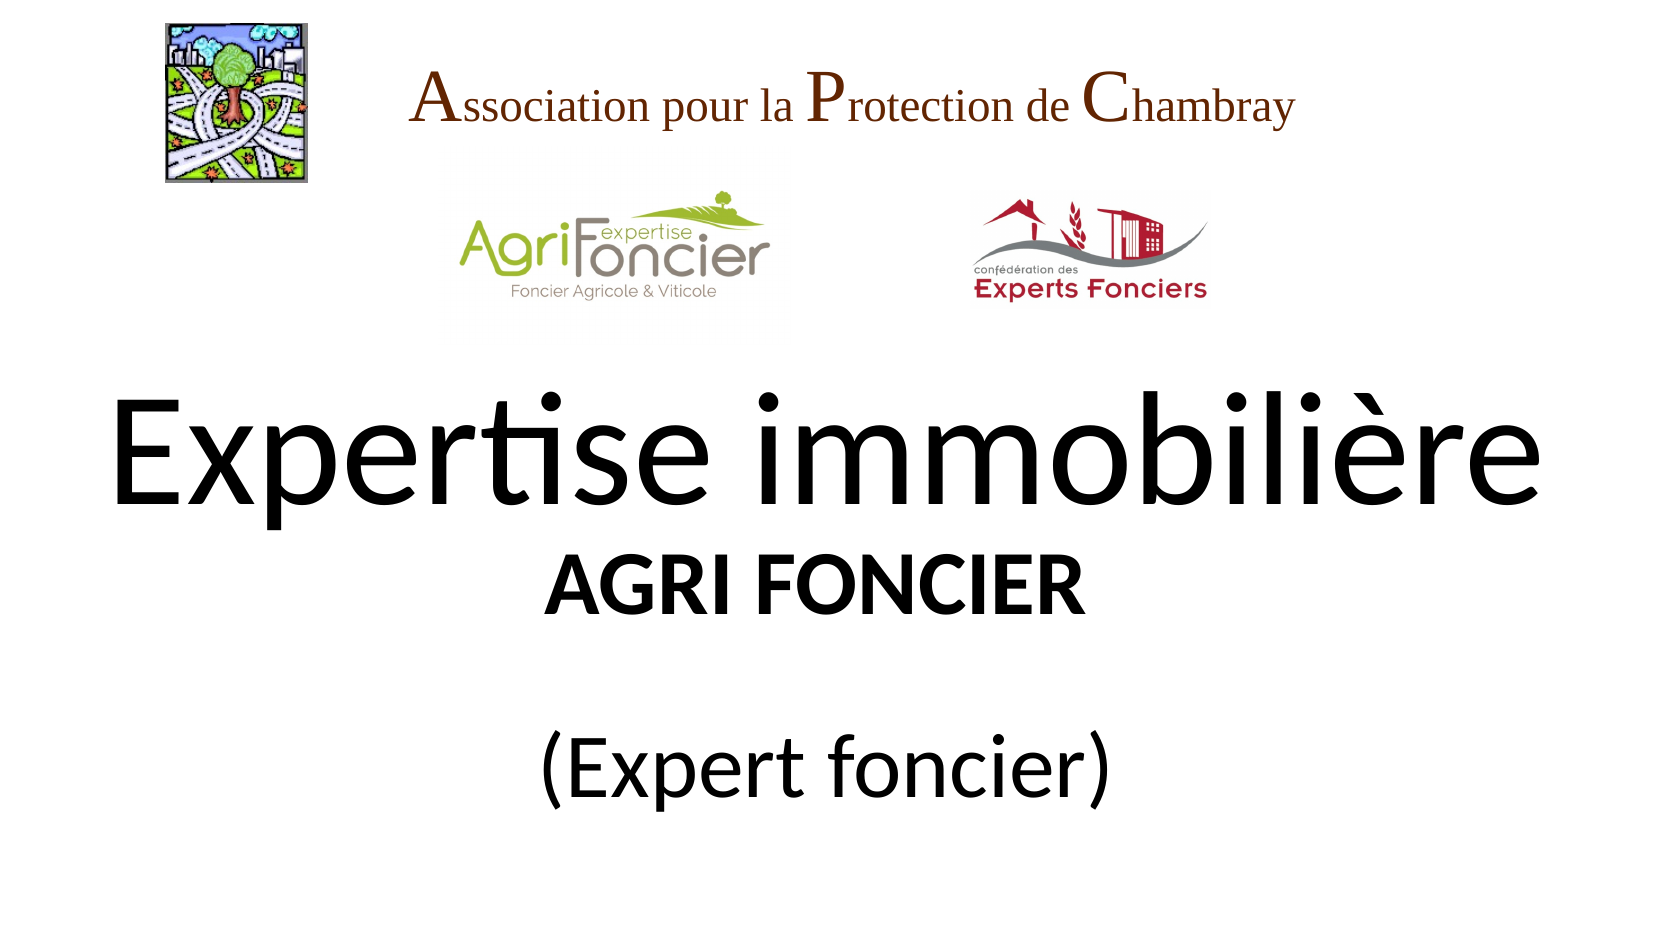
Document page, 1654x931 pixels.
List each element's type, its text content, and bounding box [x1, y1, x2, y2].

picture [165, 23, 308, 183]
text_box Expertise immobilière AGRI FONCIER (Expert foncier) [59, 212, 1595, 829]
picture [437, 145, 791, 346]
text_box Association pour la Protection de Chambray [393, 47, 1418, 146]
picture [968, 189, 1211, 309]
